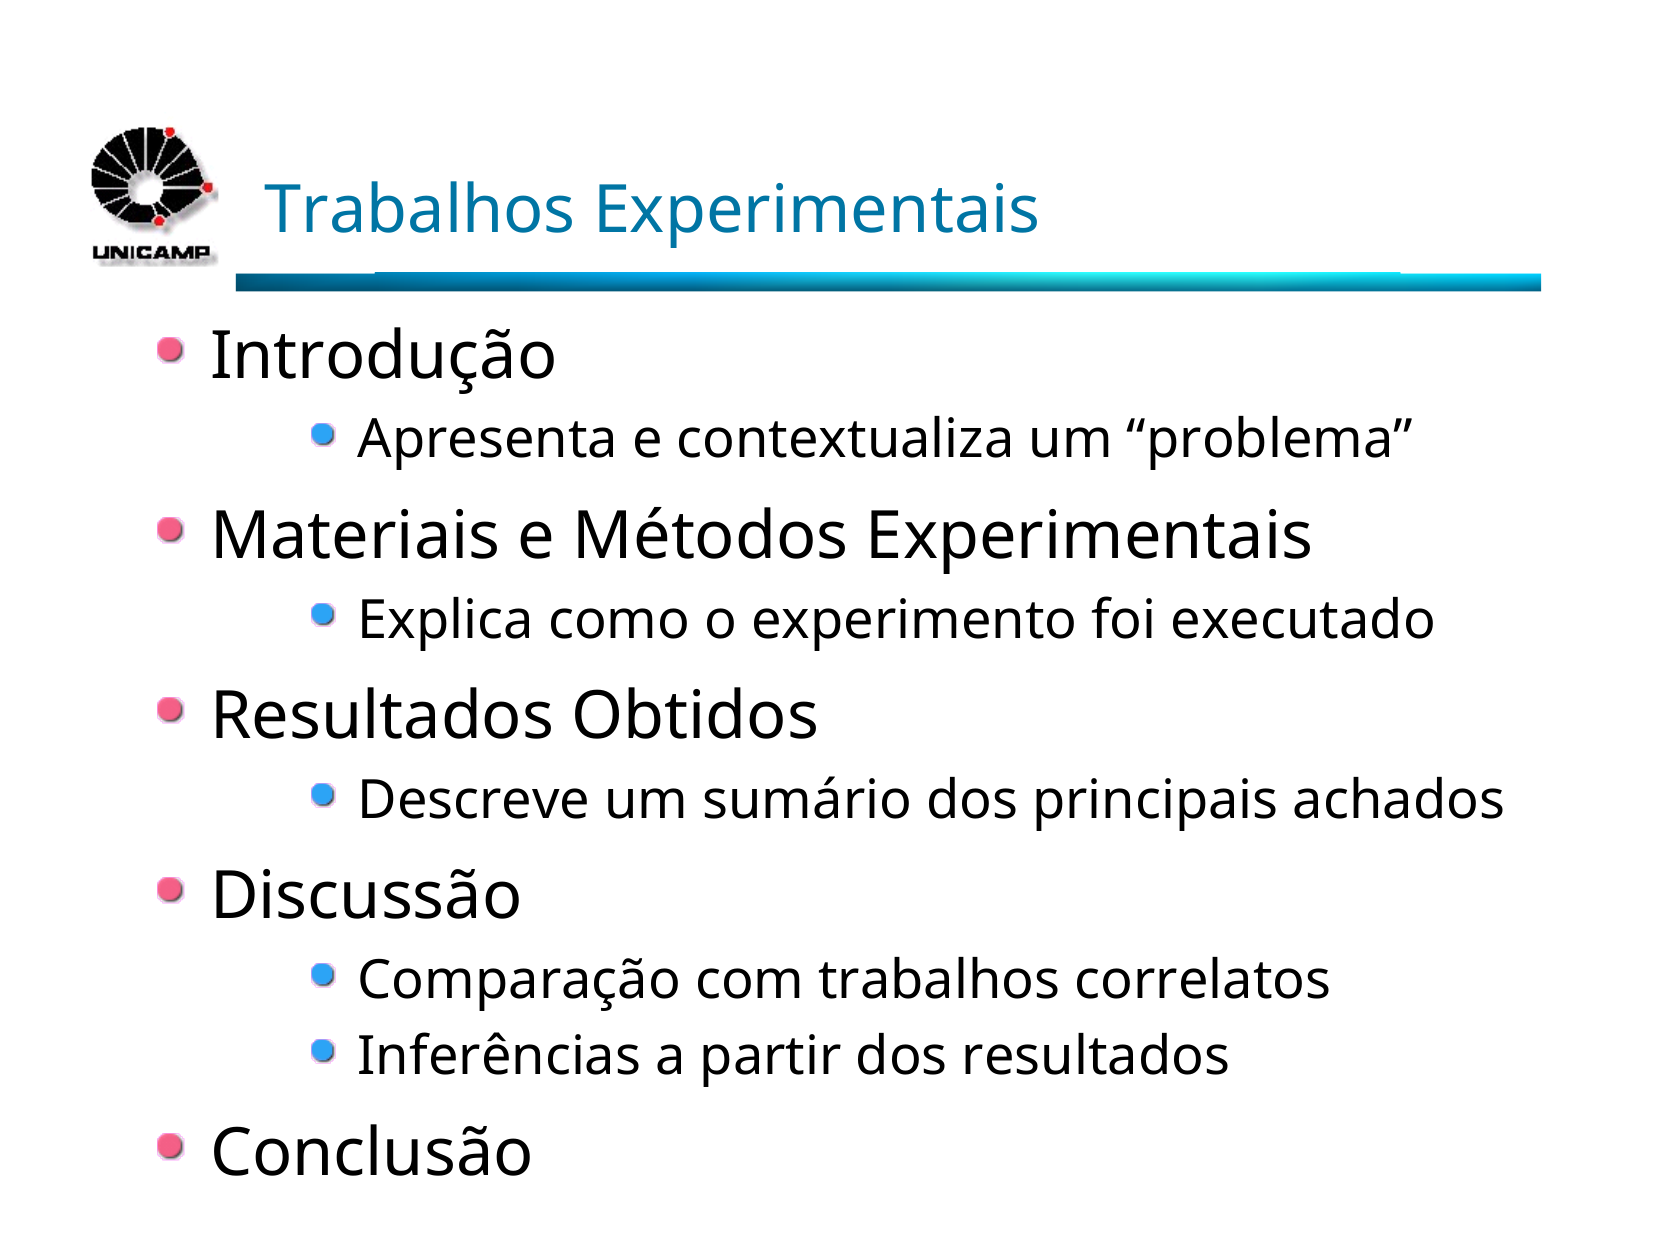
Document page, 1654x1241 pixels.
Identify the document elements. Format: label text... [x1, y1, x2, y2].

picture [125, 272, 1654, 295]
title Trabalhos Experimentais [264, 42, 1534, 250]
list Introdução Apresenta e contextualiza um “problema” Materiais e Métodos Experimentais Explica como o experimento foi executado Resultados Obtidos Descreve um sumário dos principais achados Discussão Comparação com trabalhos correlatos Inferências a partir dos resultados Conclusão [121, 309, 1534, 1182]
